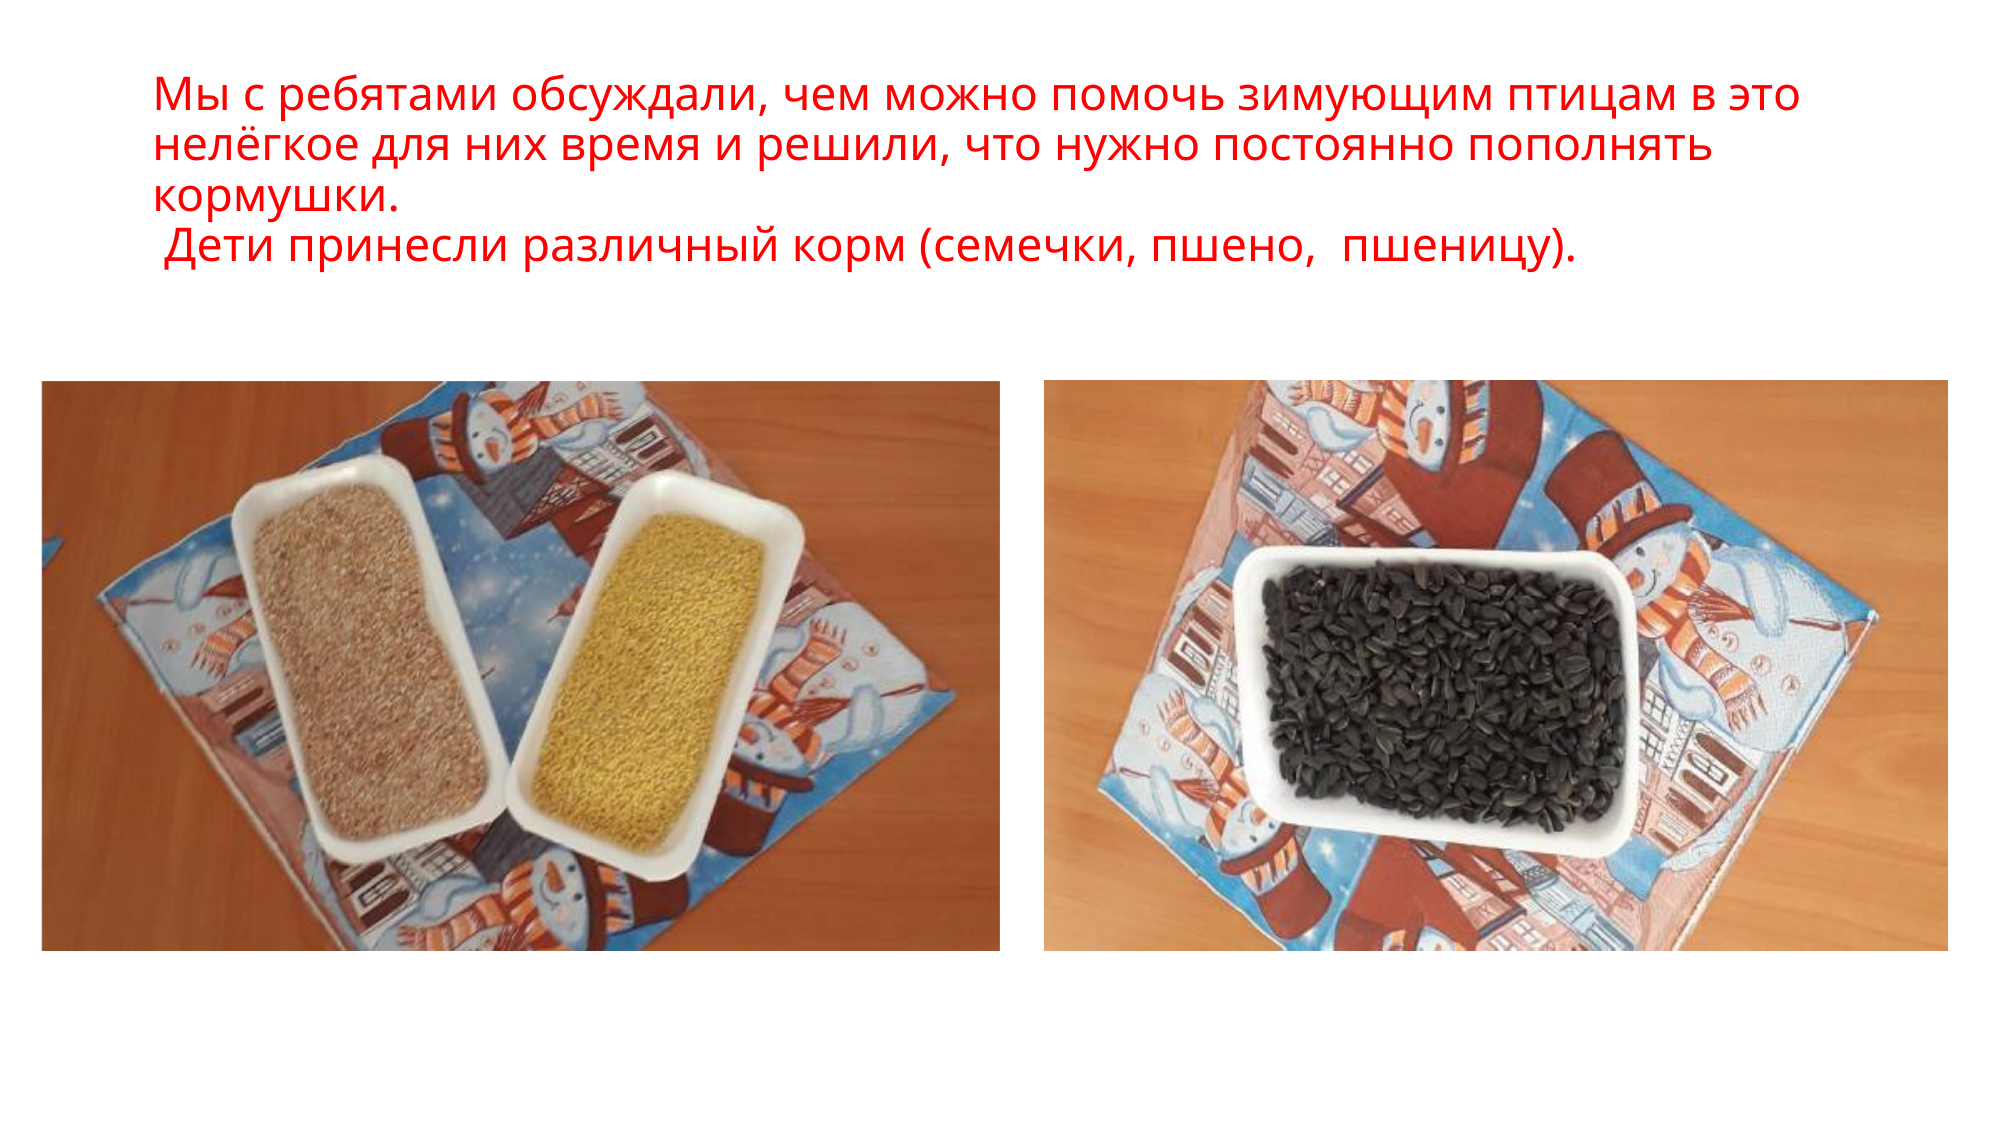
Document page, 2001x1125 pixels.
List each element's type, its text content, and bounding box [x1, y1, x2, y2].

picture [1044, 380, 1948, 951]
title Мы с ребятами обсуждали, чем можно помочь зимующим птицам в это нелёгкое для них время и решили, что нужно постоянно пополнять кормушки. Дети принесли различный корм (семечки, пшено, пшеницу). [137, 62, 1863, 280]
picture [41, 380, 1000, 951]
